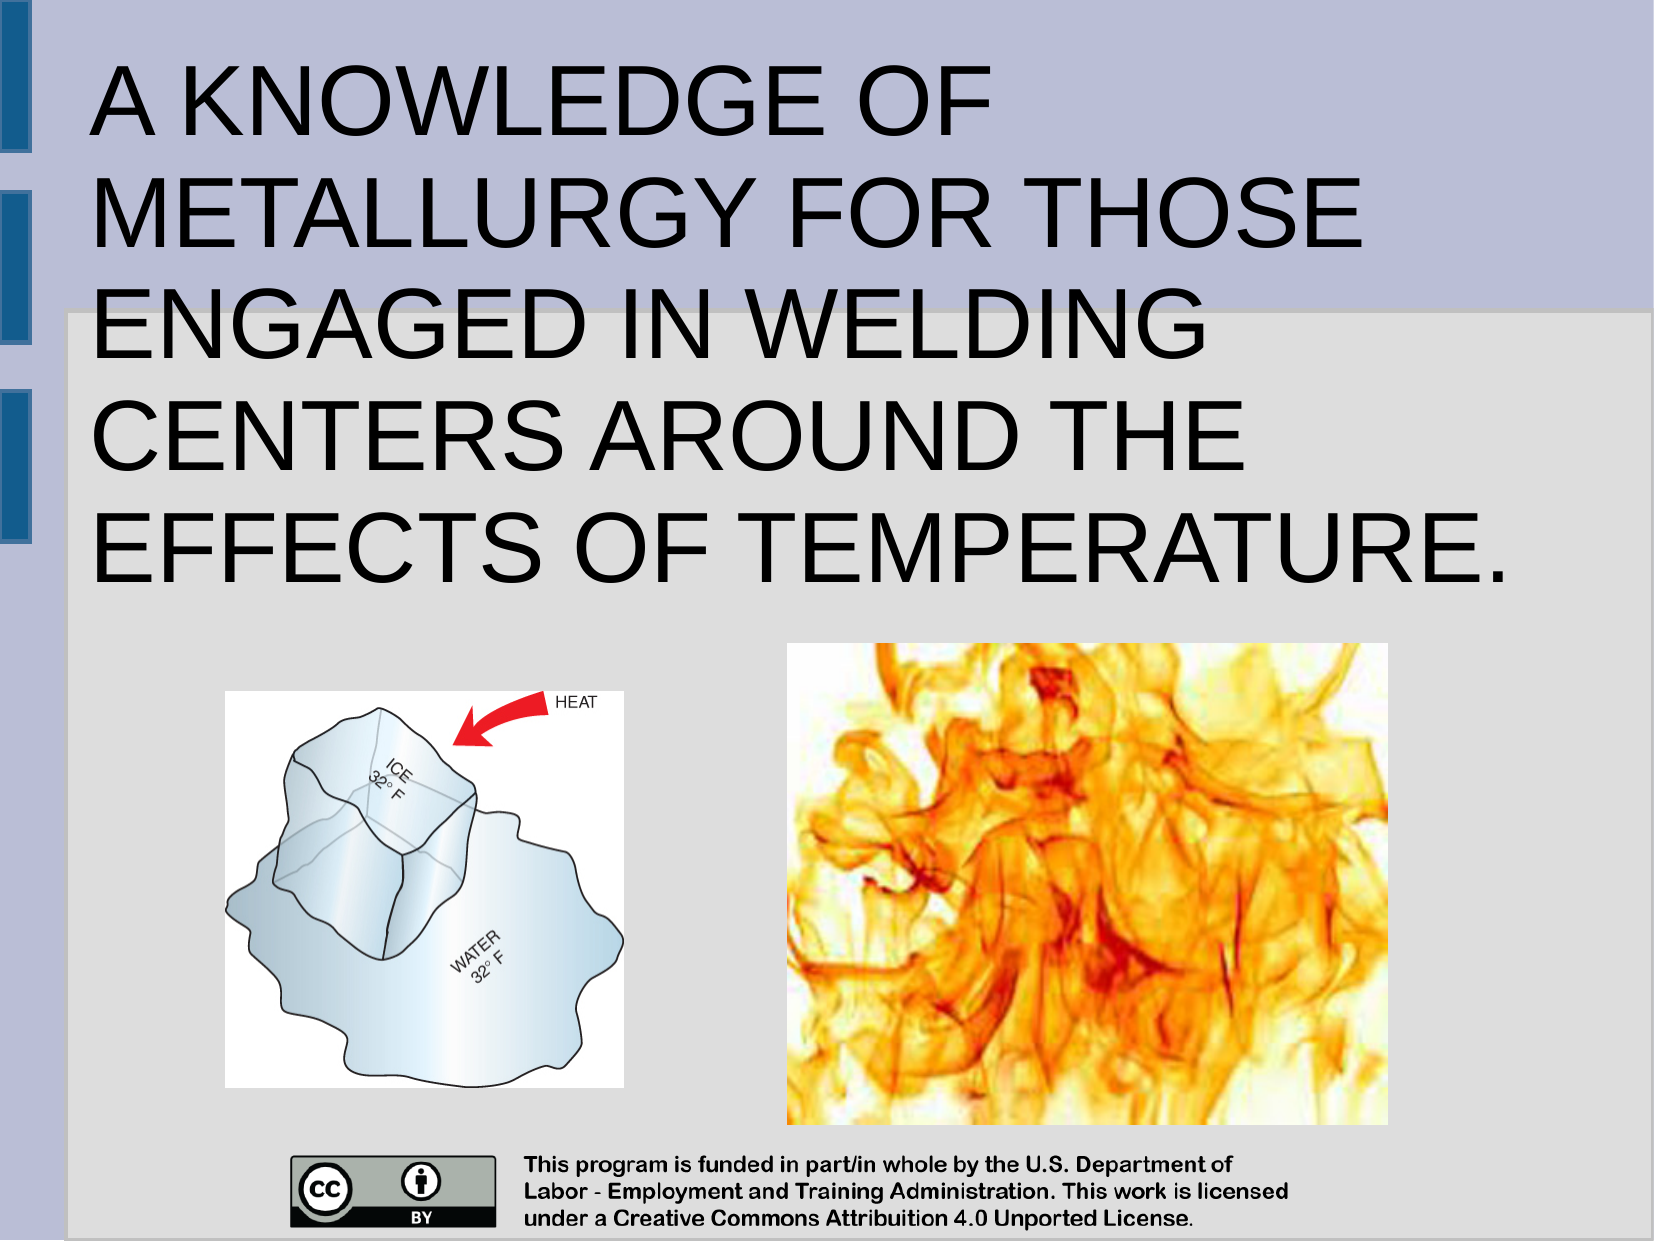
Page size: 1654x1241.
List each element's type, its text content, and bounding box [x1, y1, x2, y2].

picture [281, 1144, 1294, 1235]
picture [787, 643, 1388, 1126]
text_box A KNOWLEDGE OF METALLURGY FOR THOSE ENGAGED IN WELDING CENTERS AROUND THE EFFECTS OF TEMPERATURE. [75, 37, 1613, 611]
text_box [441, 1235, 473, 1241]
picture [225, 691, 624, 1088]
